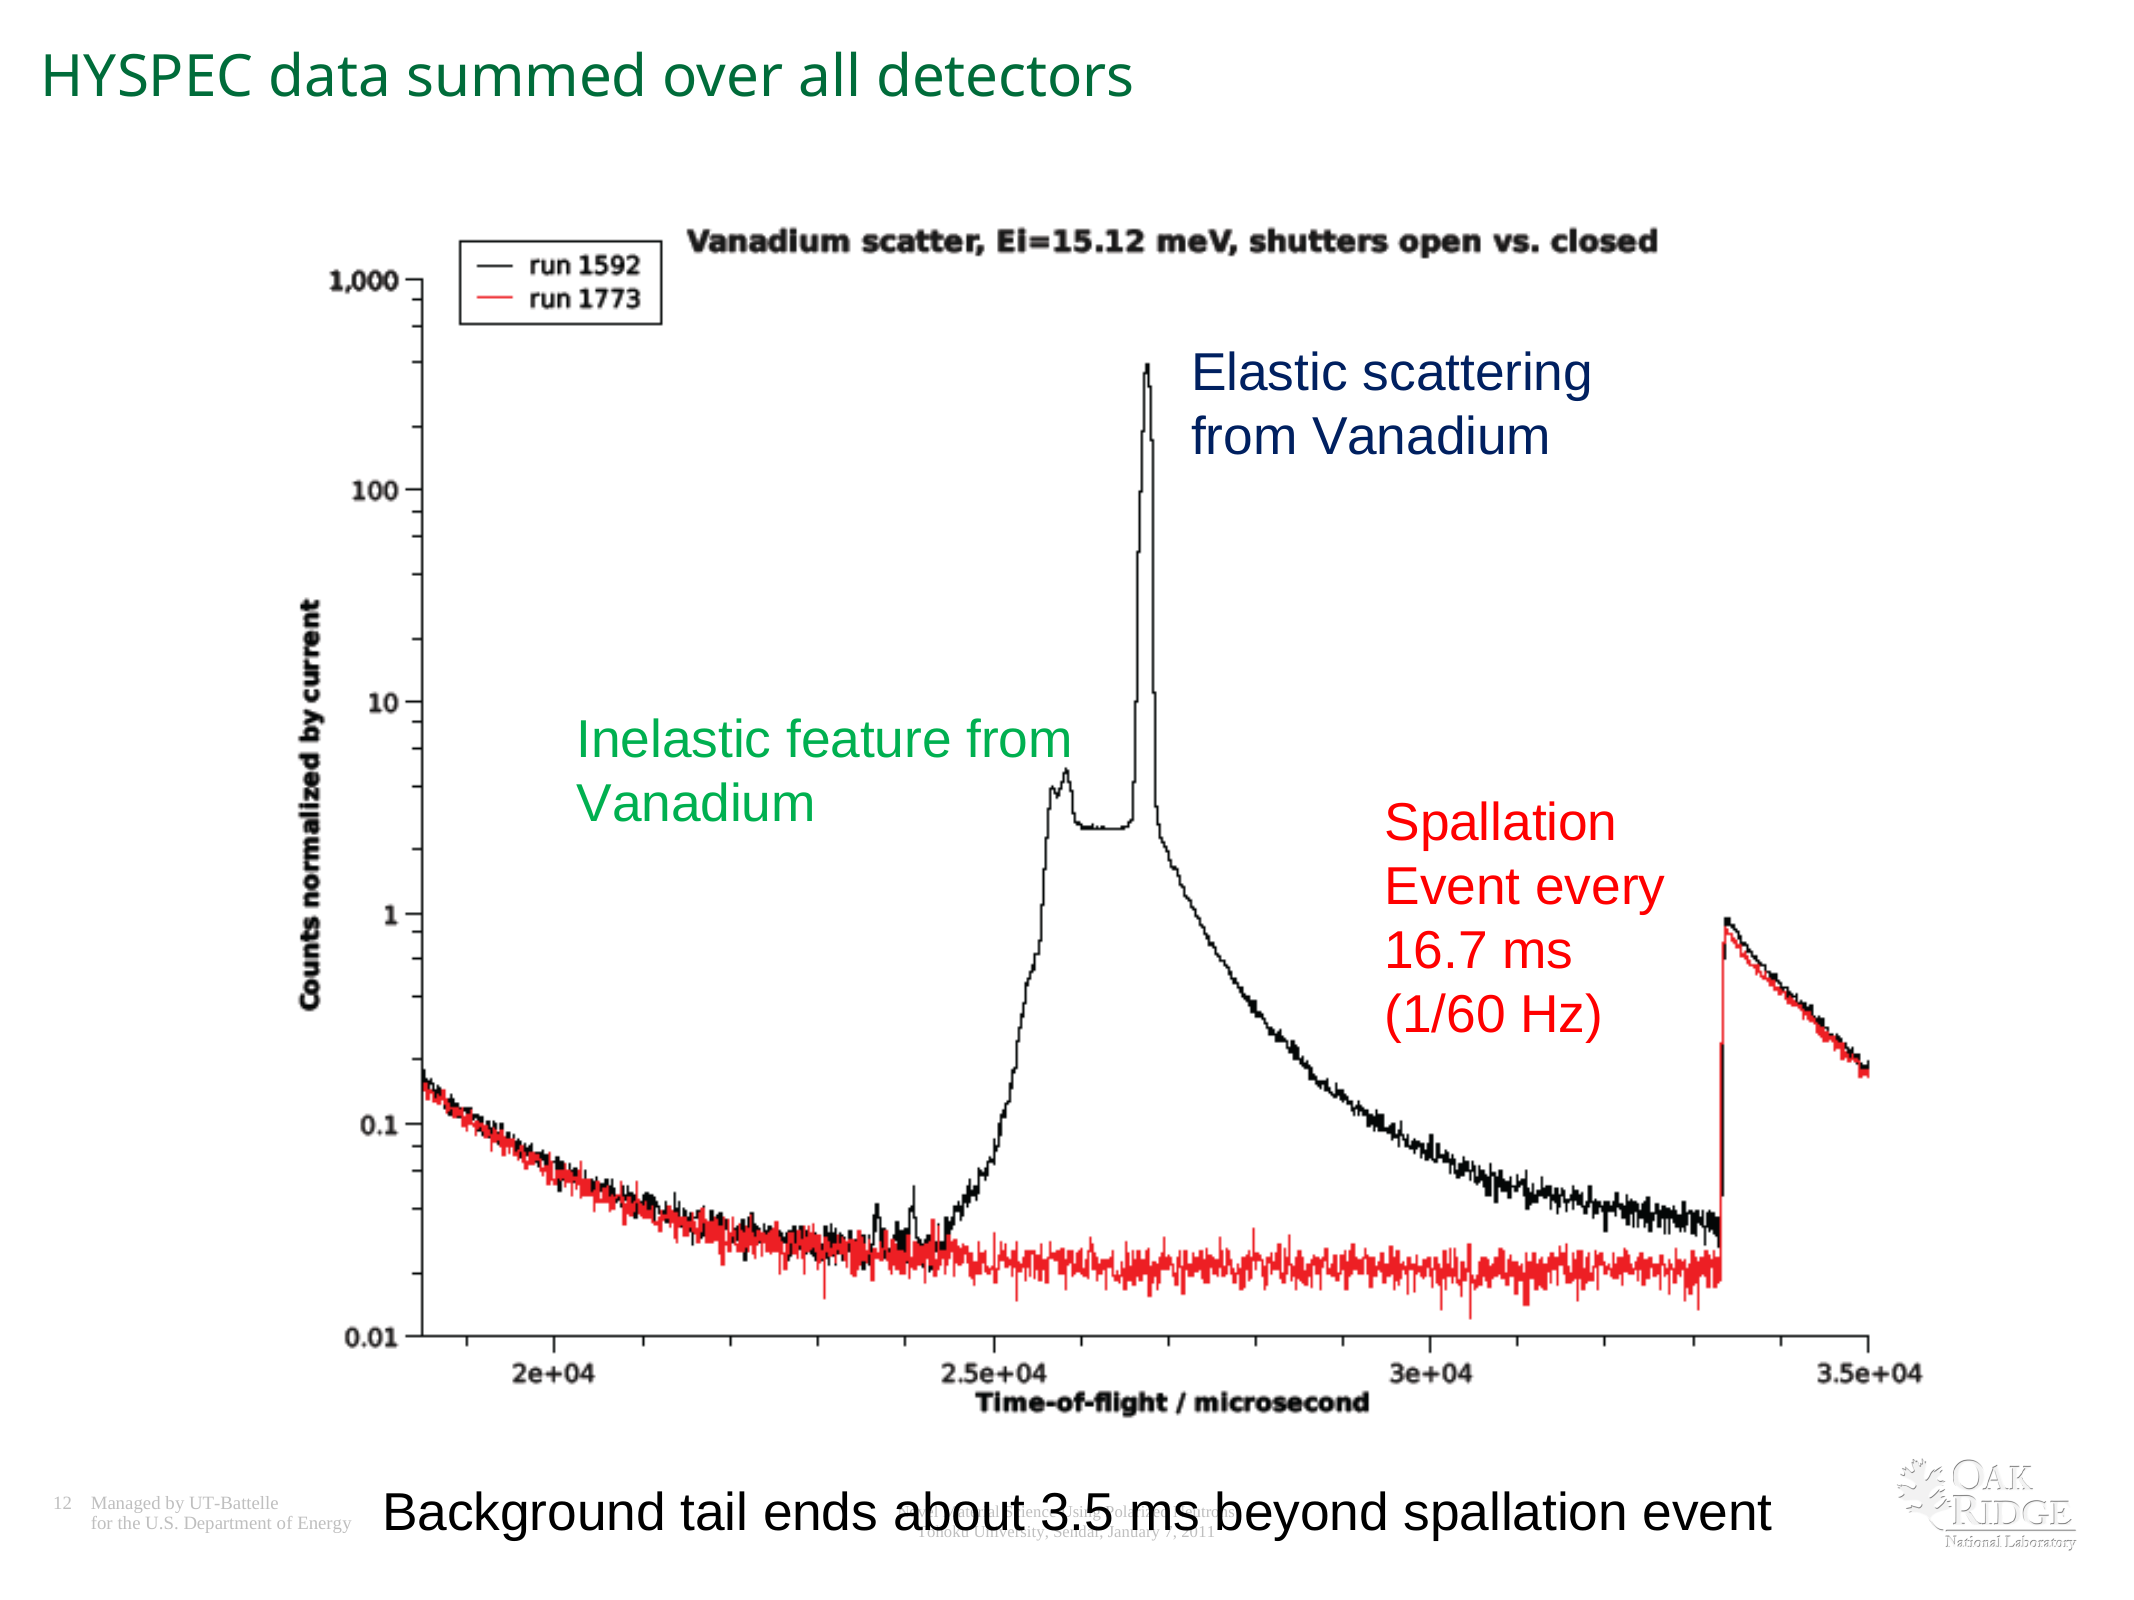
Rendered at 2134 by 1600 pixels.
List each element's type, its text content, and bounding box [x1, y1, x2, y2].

text_box Inelastic feature from Vanadium [561, 696, 1088, 840]
text_box Elastic scattering from Vanadium [1176, 329, 1624, 473]
title HYSPEC data summed over all detectors [25, 41, 1946, 330]
picture [263, 185, 2092, 1557]
text_box Background tail ends about 3.5 ms beyond spallation event [367, 1470, 1788, 1549]
text_box Spallation Event every 16.7 ms (1/60 Hz) [1369, 780, 1681, 1051]
